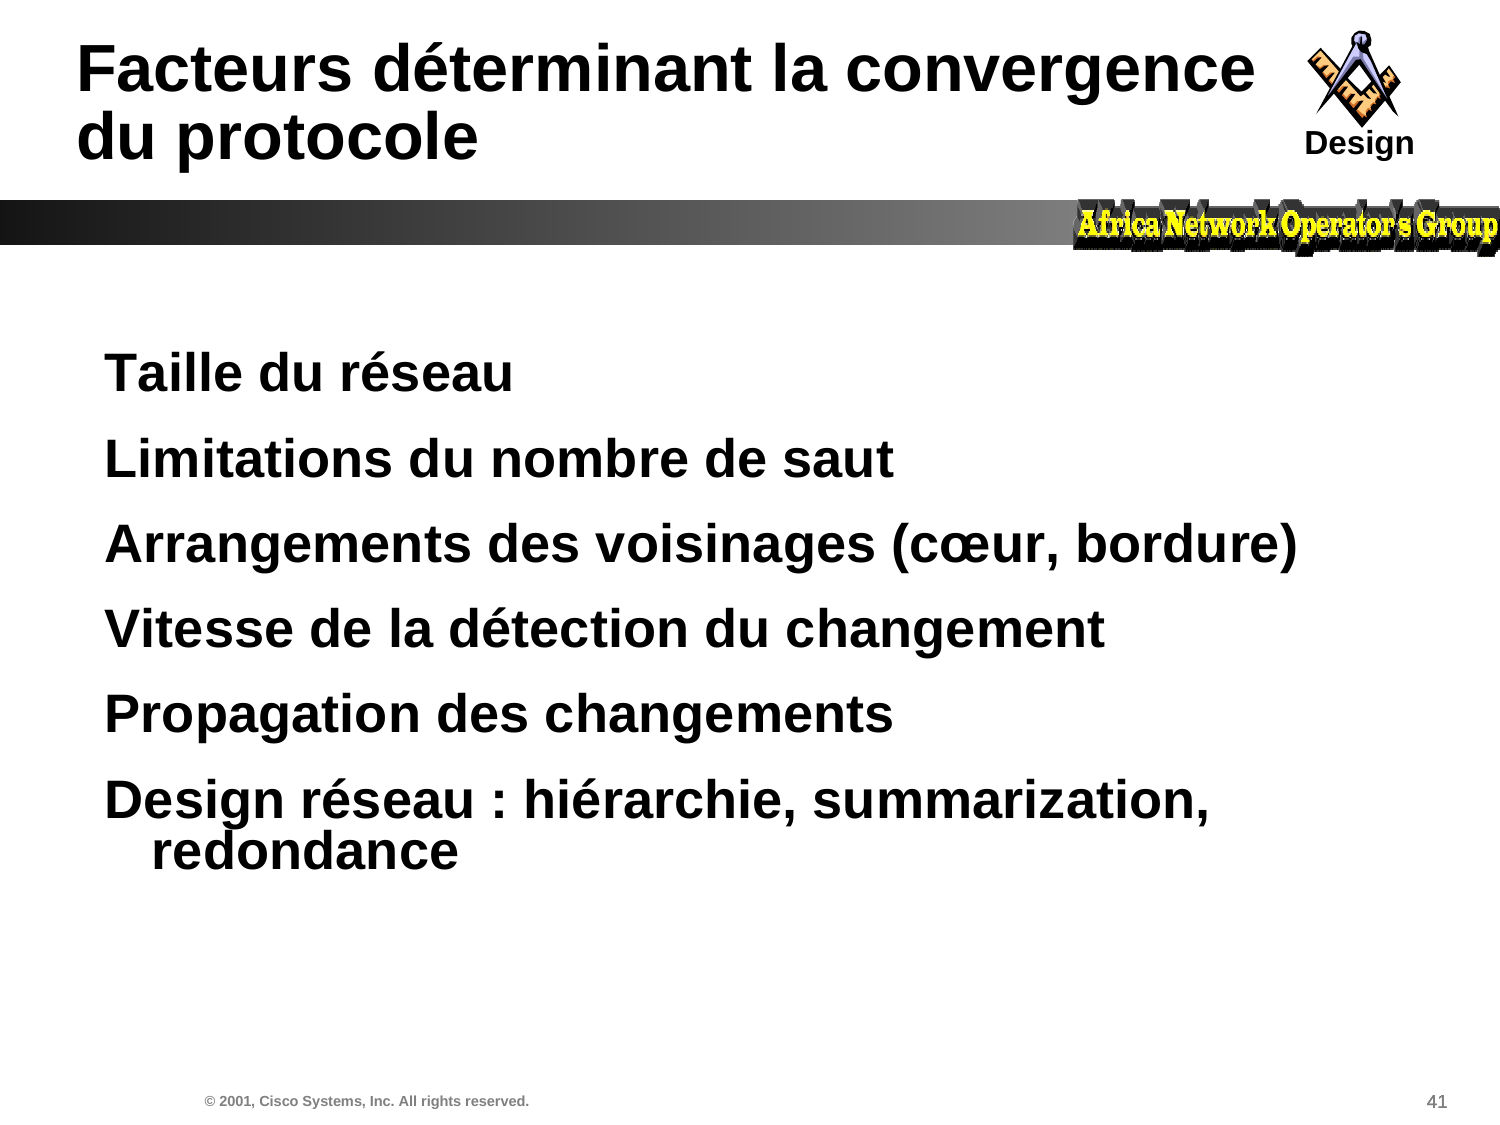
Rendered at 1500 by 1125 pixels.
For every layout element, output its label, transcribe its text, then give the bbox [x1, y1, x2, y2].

list Taille du réseau Limitations du nombre de saut Arrangements des voisinages (cœur, bordure) Vitesse de la détection du changement Propagation des changements Design réseau : hiérarchie, summarization, redondance [74, 322, 1424, 909]
picture [1070, 180, 1500, 275]
picture [1307, 29, 1402, 118]
text_box Design [1292, 118, 1428, 168]
title Facteurs déterminant la convergence du protocole [62, 21, 1314, 180]
